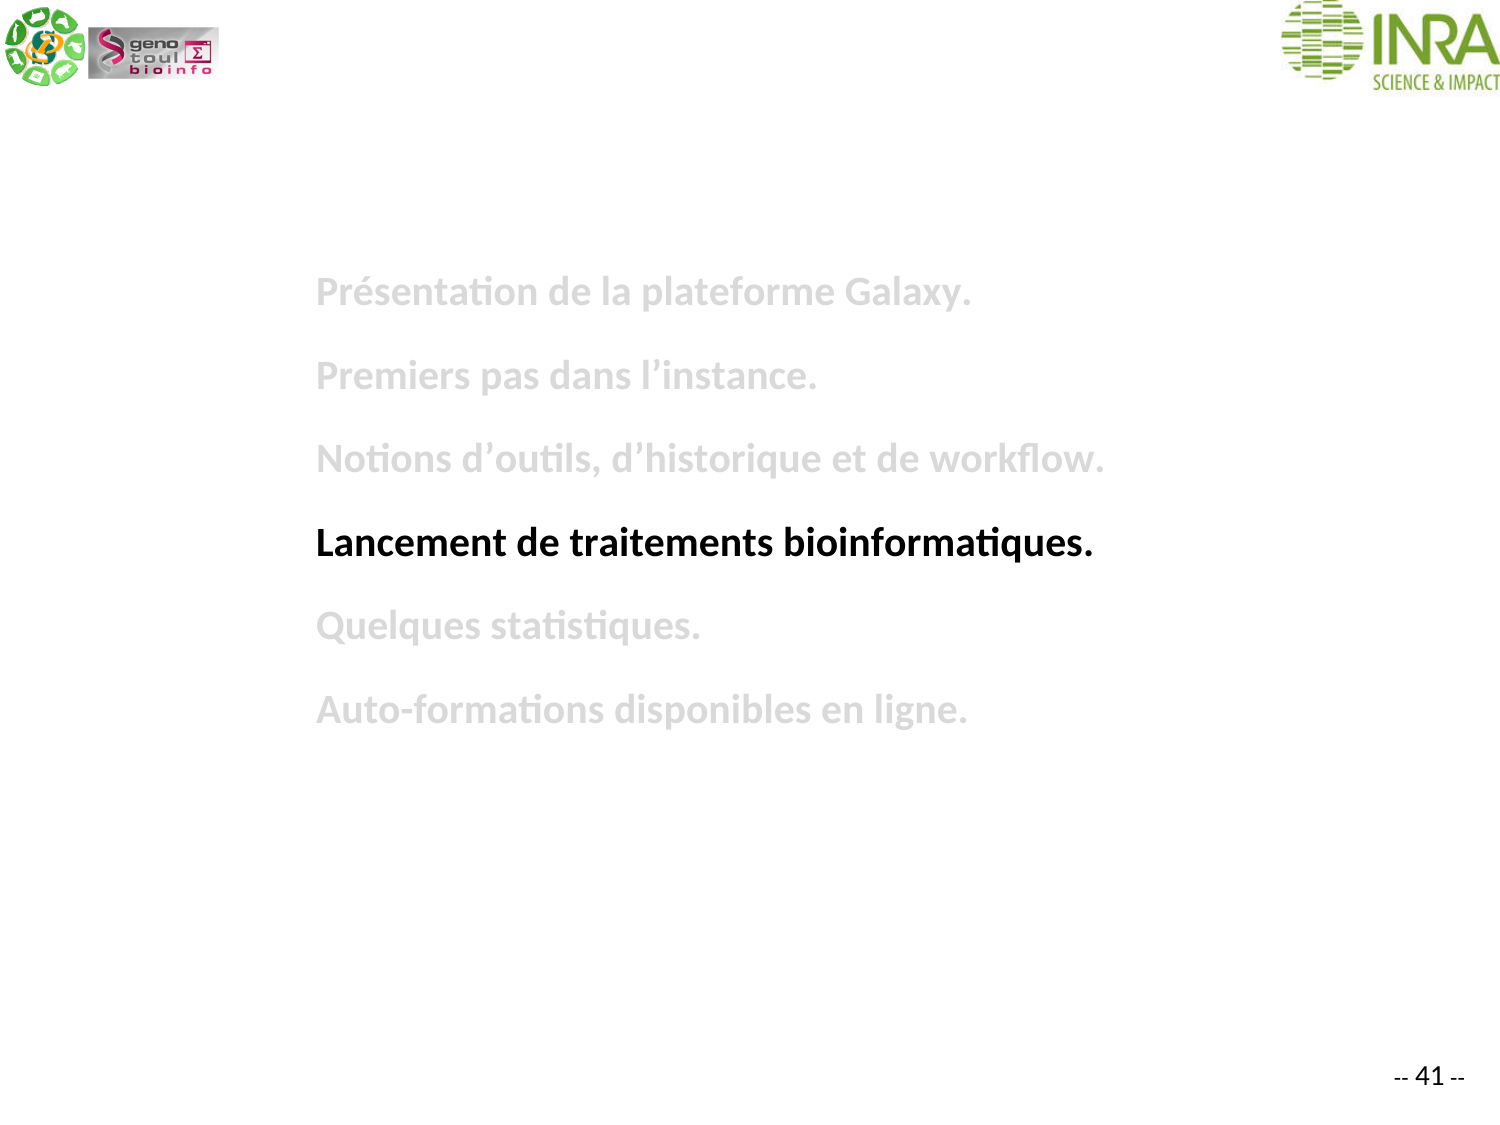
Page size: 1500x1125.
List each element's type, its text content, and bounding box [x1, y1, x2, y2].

text_box Présentation de la plateforme Galaxy. Premiers pas dans l’instance. Notions d’outils, d’historique et de workflow. Lancement de traitements bioinformatiques. Quelques statistiques. Auto-formations disponibles en ligne. [301, 267, 1400, 997]
